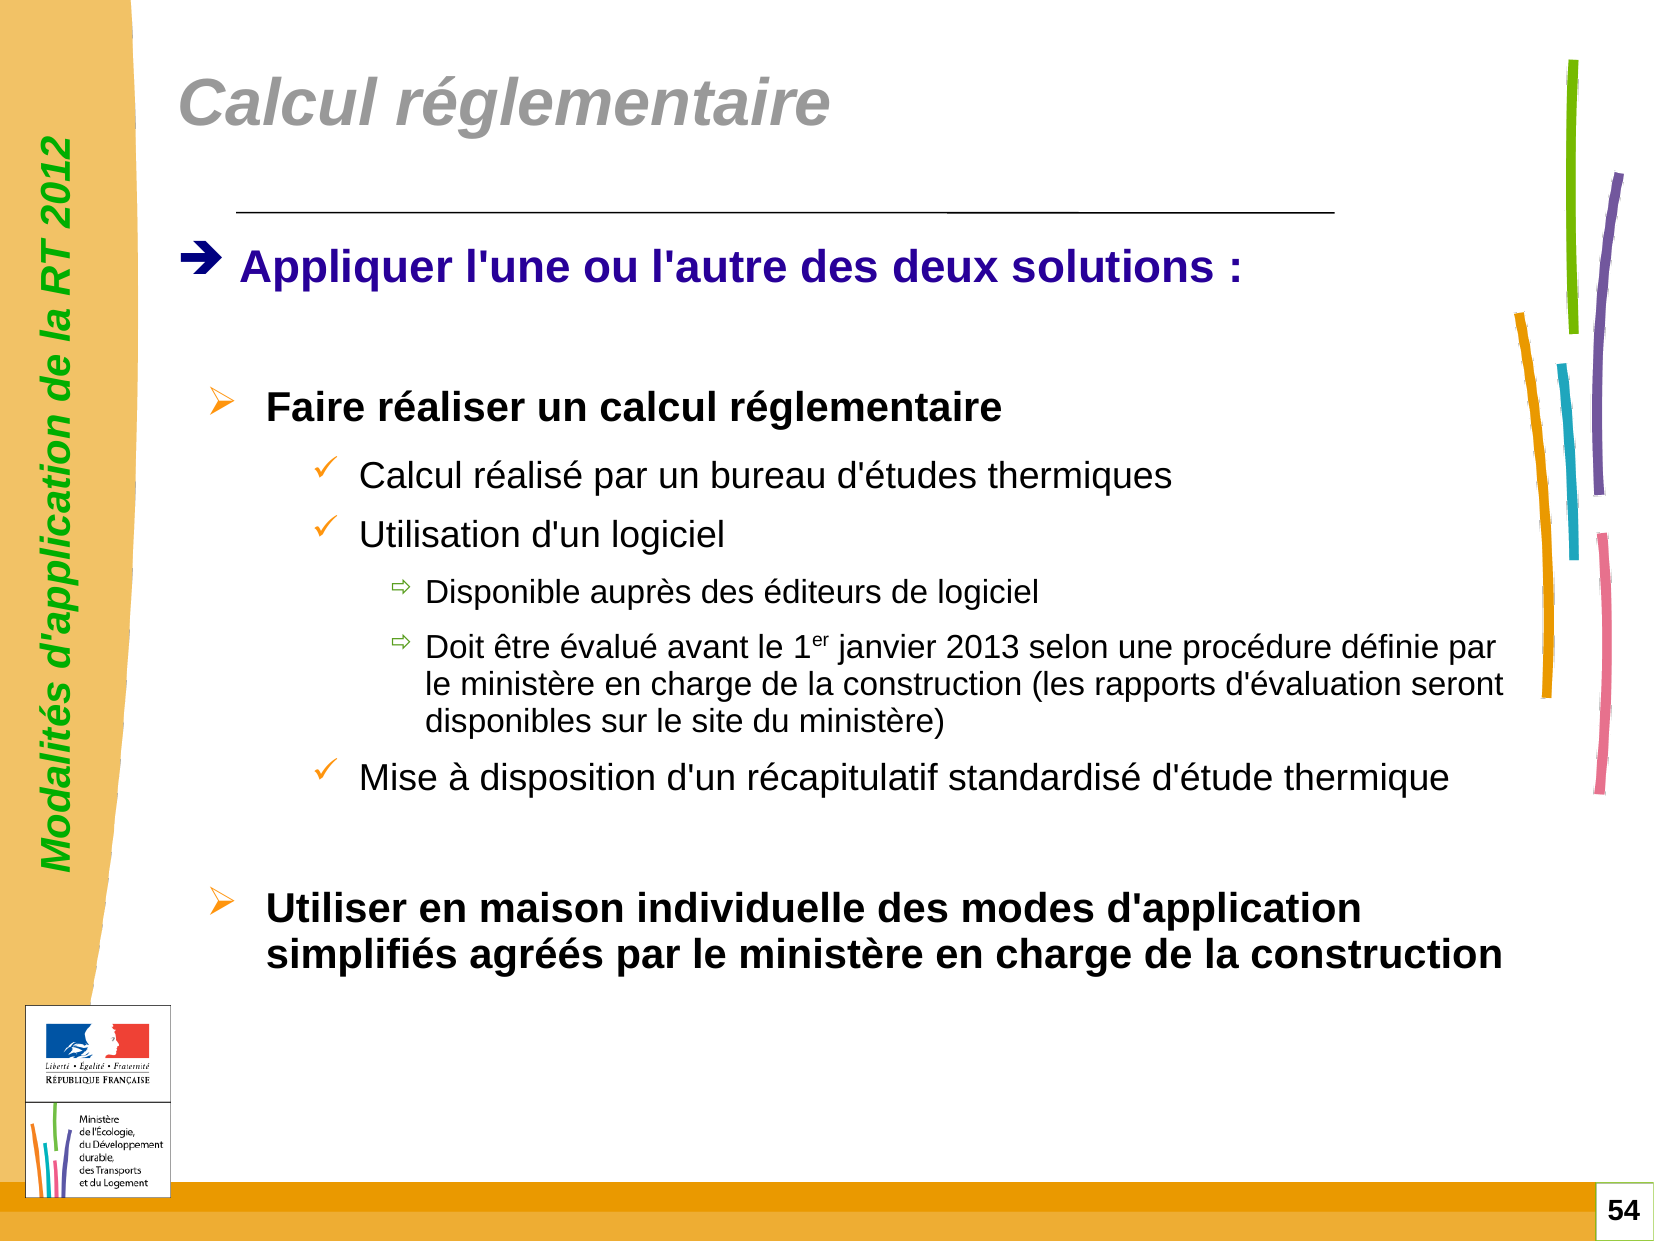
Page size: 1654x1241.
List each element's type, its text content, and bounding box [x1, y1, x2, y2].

title Calcul réglementaire [177, 29, 1536, 178]
picture [0, 0, 1654, 1241]
text_box Modalités d'application de la RT 2012 [11, 47, 101, 963]
list Appliquer l'une ou l'autre des deux solutions : Faire réaliser un calcul réglementaire Calcul réalisé par un bureau d'études thermiques Utilisation d'un logiciel Disponible auprès des éditeurs de logiciel Doit être évalué avant le 1er janvier 2013 selon une procédure définie par le ministère en charge de la construction (les rapports d'évaluation seront disponibles sur le site du ministère) Mise à disposition d'un récapitulatif standardisé d'étude thermique Utiliser en maison individuelle des modes d'application simplifiés agréés par le ministère en charge de la construction [177, 236, 1506, 1123]
